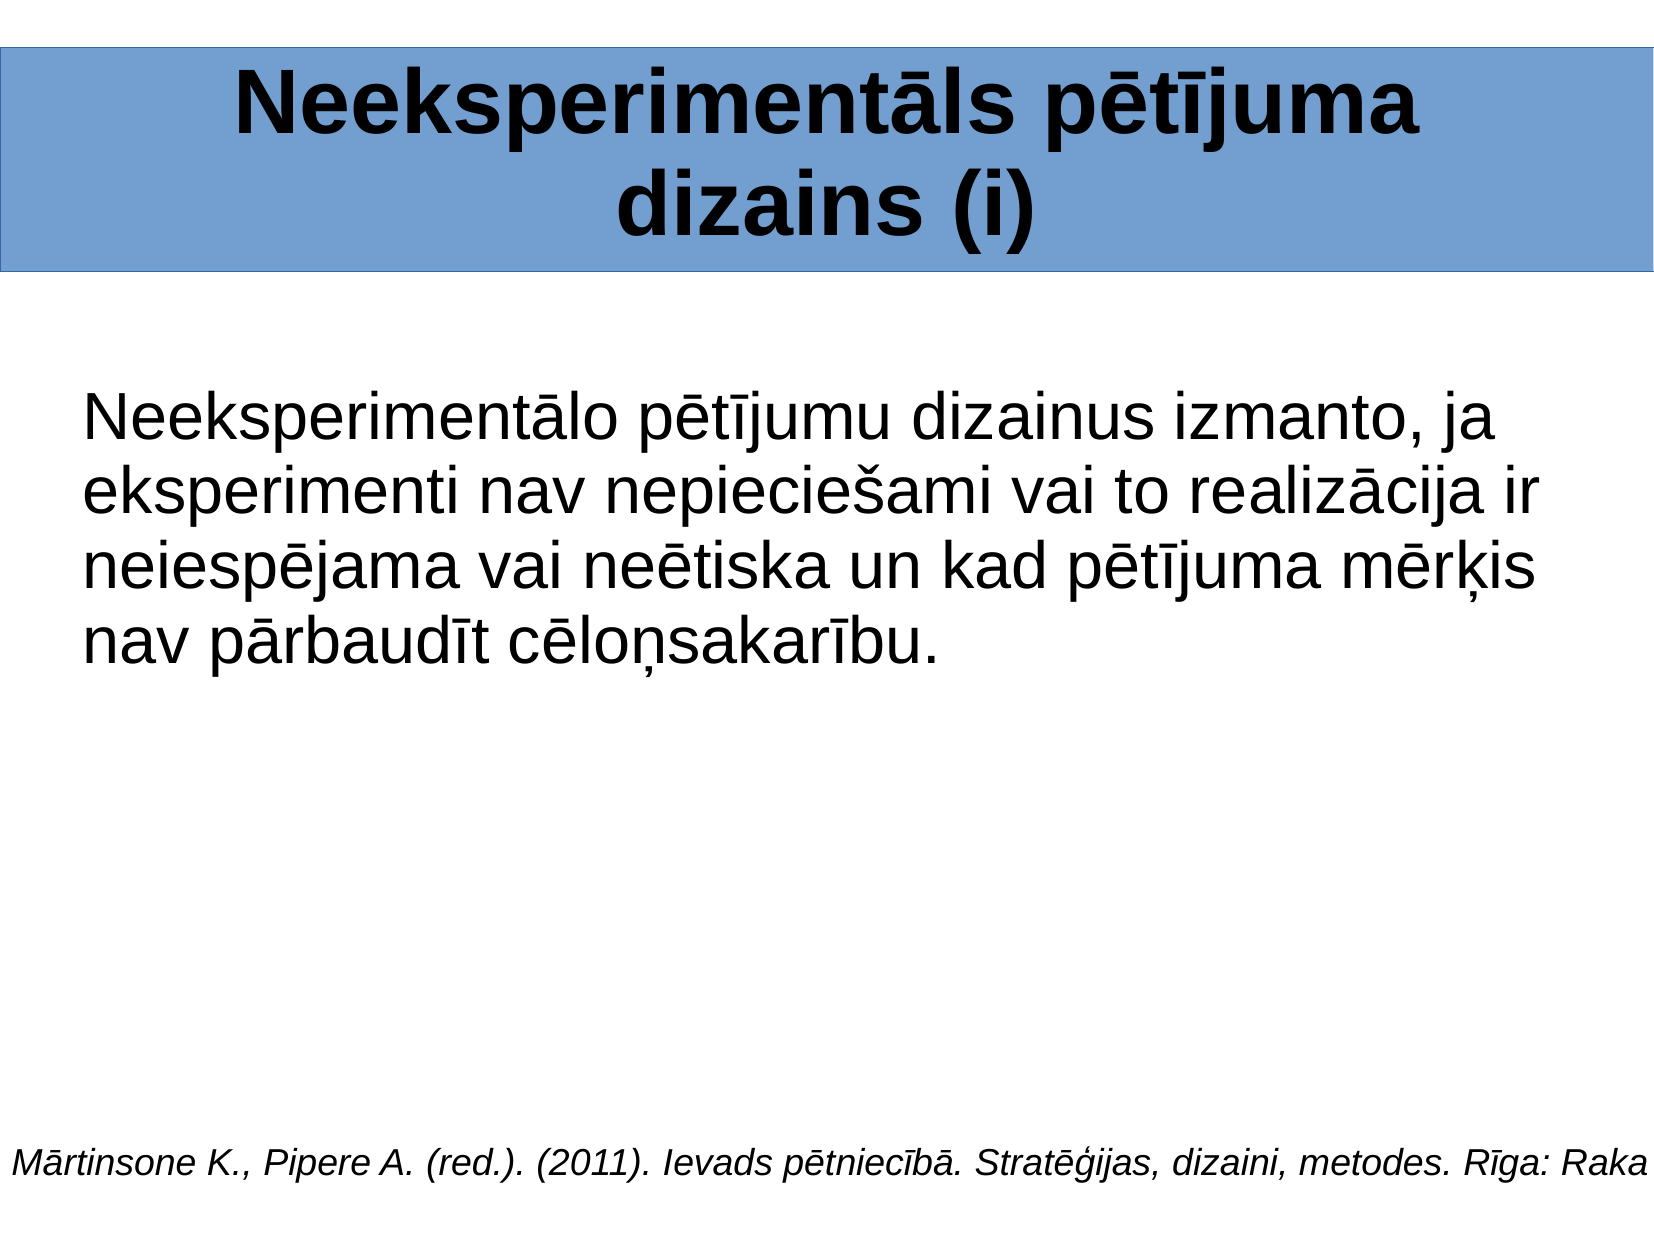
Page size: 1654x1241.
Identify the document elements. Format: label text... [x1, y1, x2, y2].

list Neeksperimentālo pētījumu dizainus izmanto, ja eksperimenti nav nepieciešami vai to realizācija ir neiespējama vai neētiska un kad pētījuma mērķis nav pārbaudīt cēloņsakarību. [82, 378, 1619, 1099]
title Neeksperimentāls pētījuma dizains (i) [82, 49, 1571, 257]
text_box Mārtinsone K., Pipere A. (red.). (2011). Ievads pētniecībā. Stratēģijas, dizaini, metodes. Rīga: Raka [0, 1133, 1654, 1191]
text_box [0, 47, 1654, 272]
